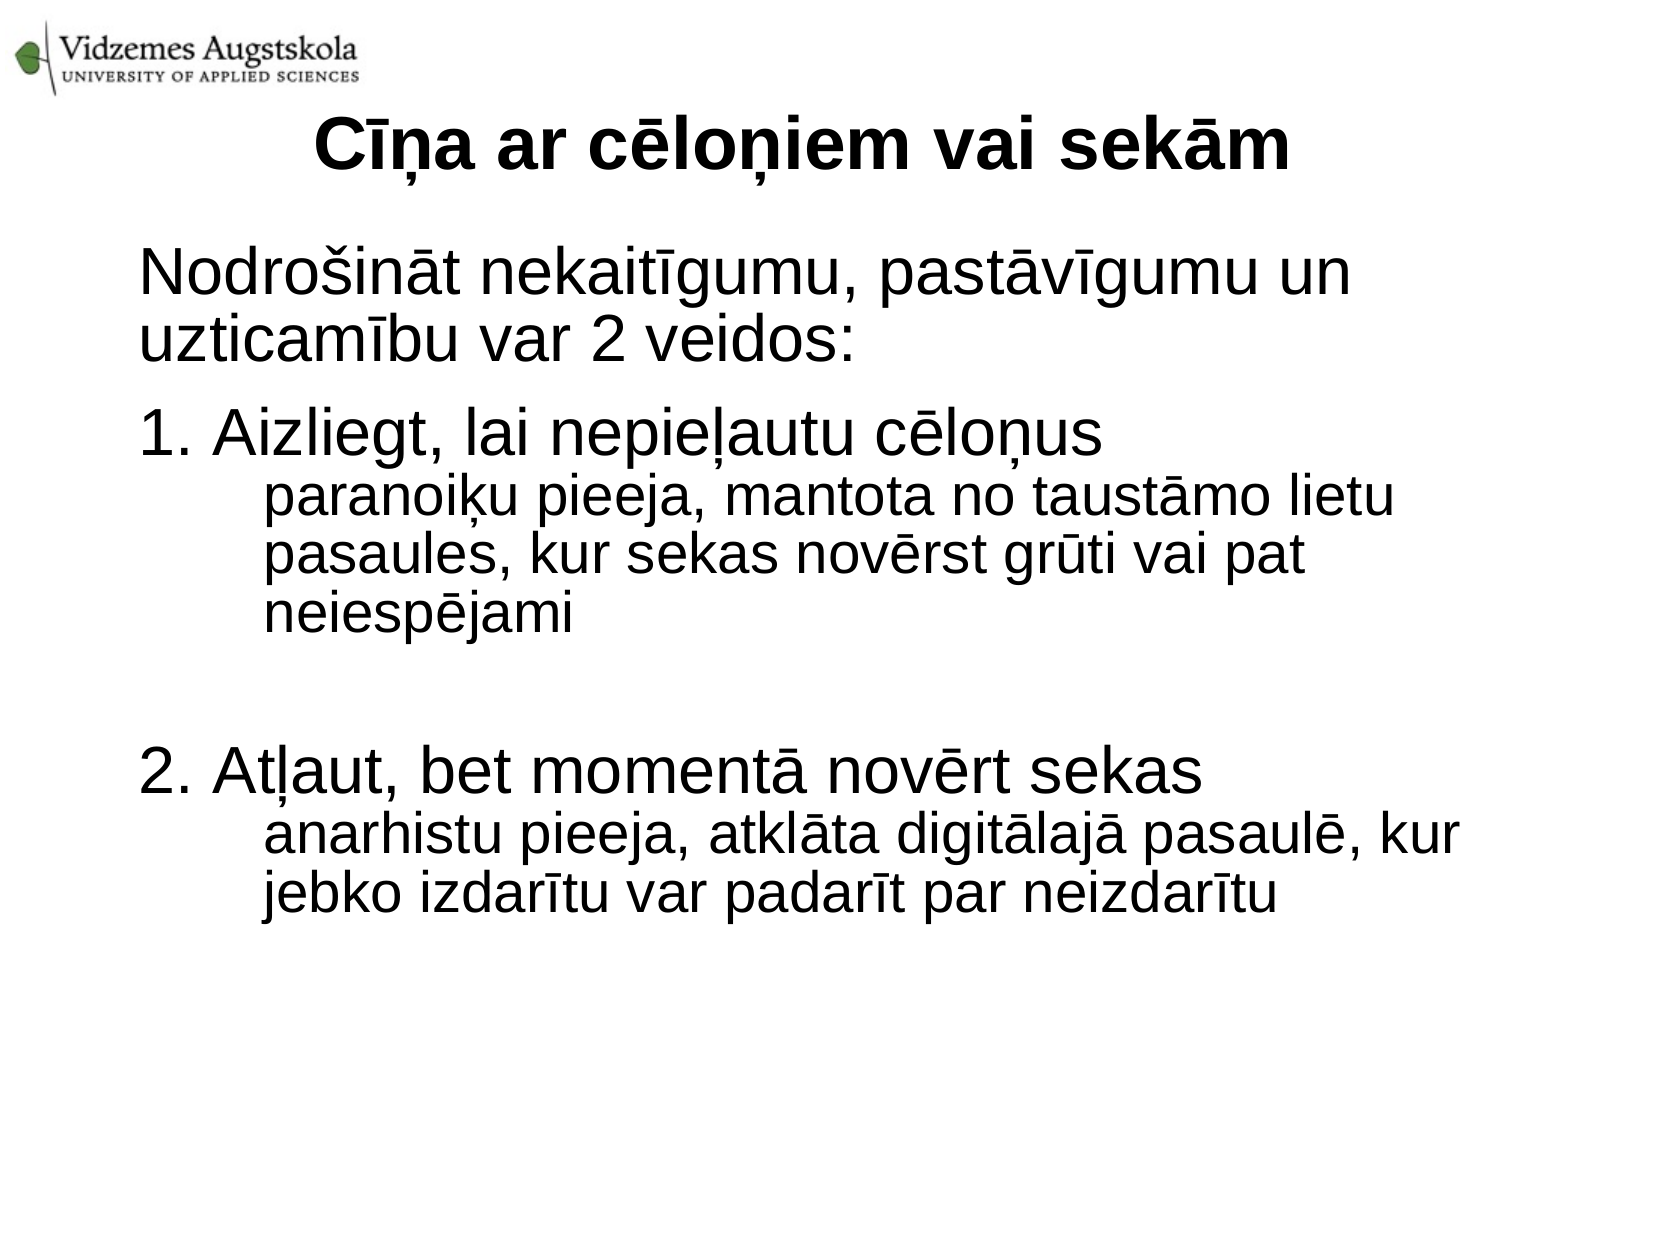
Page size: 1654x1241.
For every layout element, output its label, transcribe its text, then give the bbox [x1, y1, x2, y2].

picture [5, 2, 368, 113]
title Cīņa ar cēloņiem vai sekām [94, 103, 1512, 188]
list Nodrošināt nekaitīgumu, pastāvīgumu un uzticamību var 2 veidos: 1. Aizliegt, lai nepieļautu cēloņus paranoiķu pieeja, mantota no taustāmo lietu pasaules, kur sekas novērst grūti vai pat neiespējami 2. Atļaut, bet momentā novērt sekas anarhistu pieeja, atklāta digitālajā pasaulē, kur jebko izdarītu var padarīt par neizdarītu [82, 236, 1569, 1107]
